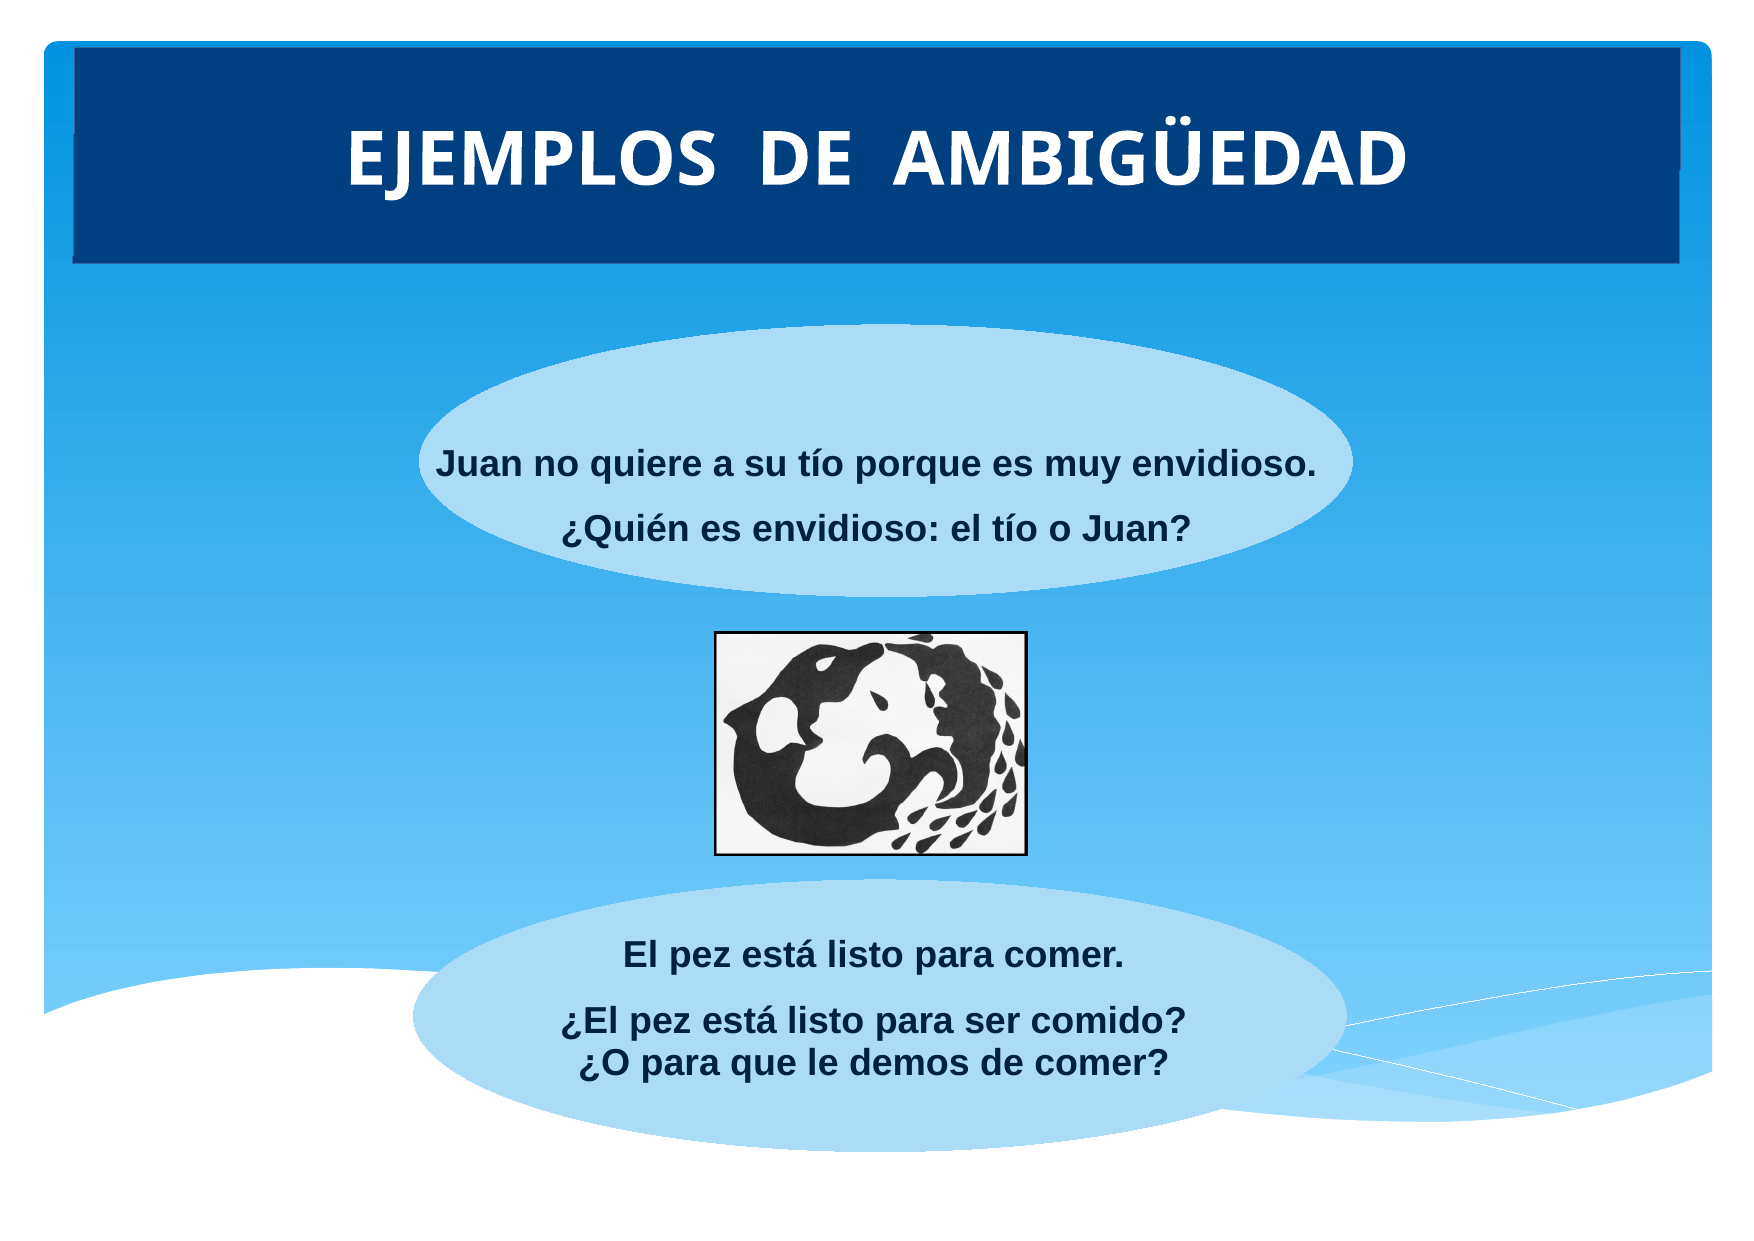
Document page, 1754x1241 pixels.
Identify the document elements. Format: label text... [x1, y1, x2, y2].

text_box [1010, 1058, 1018, 1063]
text_box Juan no quiere a su tío porque es muy envidioso. ¿Quién es envidioso: el tío o Juan? [286, 342, 1468, 650]
text_box [932, 1058, 941, 1072]
picture [714, 631, 1028, 856]
text_box [436, 1058, 1324, 1152]
text_box [824, 1058, 832, 1063]
text_box [1118, 1058, 1126, 1063]
text_box [760, 1058, 768, 1071]
text_box [669, 1066, 676, 1072]
text_box [987, 1058, 995, 1072]
text_box [878, 1058, 886, 1063]
text_box [608, 1058, 623, 1071]
text_box [856, 1058, 864, 1072]
text_box El pez está listo para comer. ¿El pez está listo para ser comido? ¿O para que le demos de comer? [283, 750, 1465, 1058]
text_box [783, 1058, 791, 1063]
text_box [648, 1058, 656, 1072]
text_box [705, 1066, 712, 1072]
text_box [1062, 1058, 1071, 1072]
text_box [737, 1058, 745, 1072]
text_box [658, 324, 1114, 342]
text_box EJEMPLOS DE AMBIGÜEDAD [72, 47, 1682, 264]
